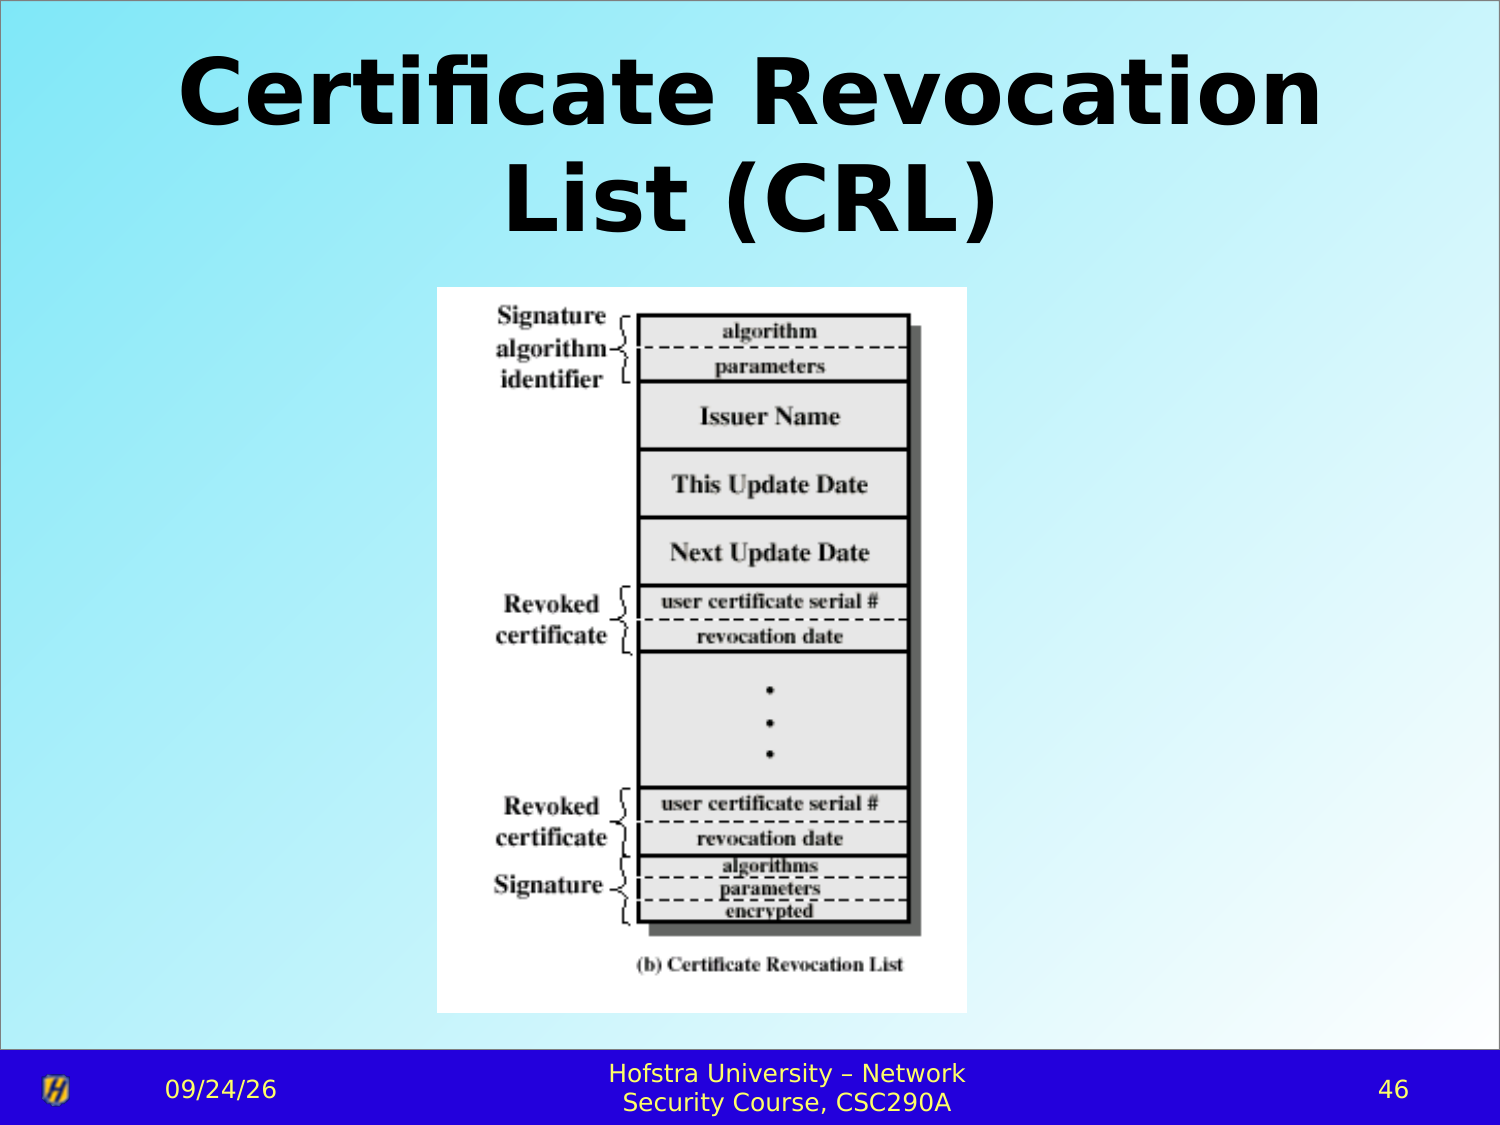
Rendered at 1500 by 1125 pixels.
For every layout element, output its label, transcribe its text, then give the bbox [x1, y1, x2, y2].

picture [37, 1072, 76, 1110]
title Certificate Revocation List (CRL) [112, 24, 1391, 262]
picture [437, 287, 967, 1013]
